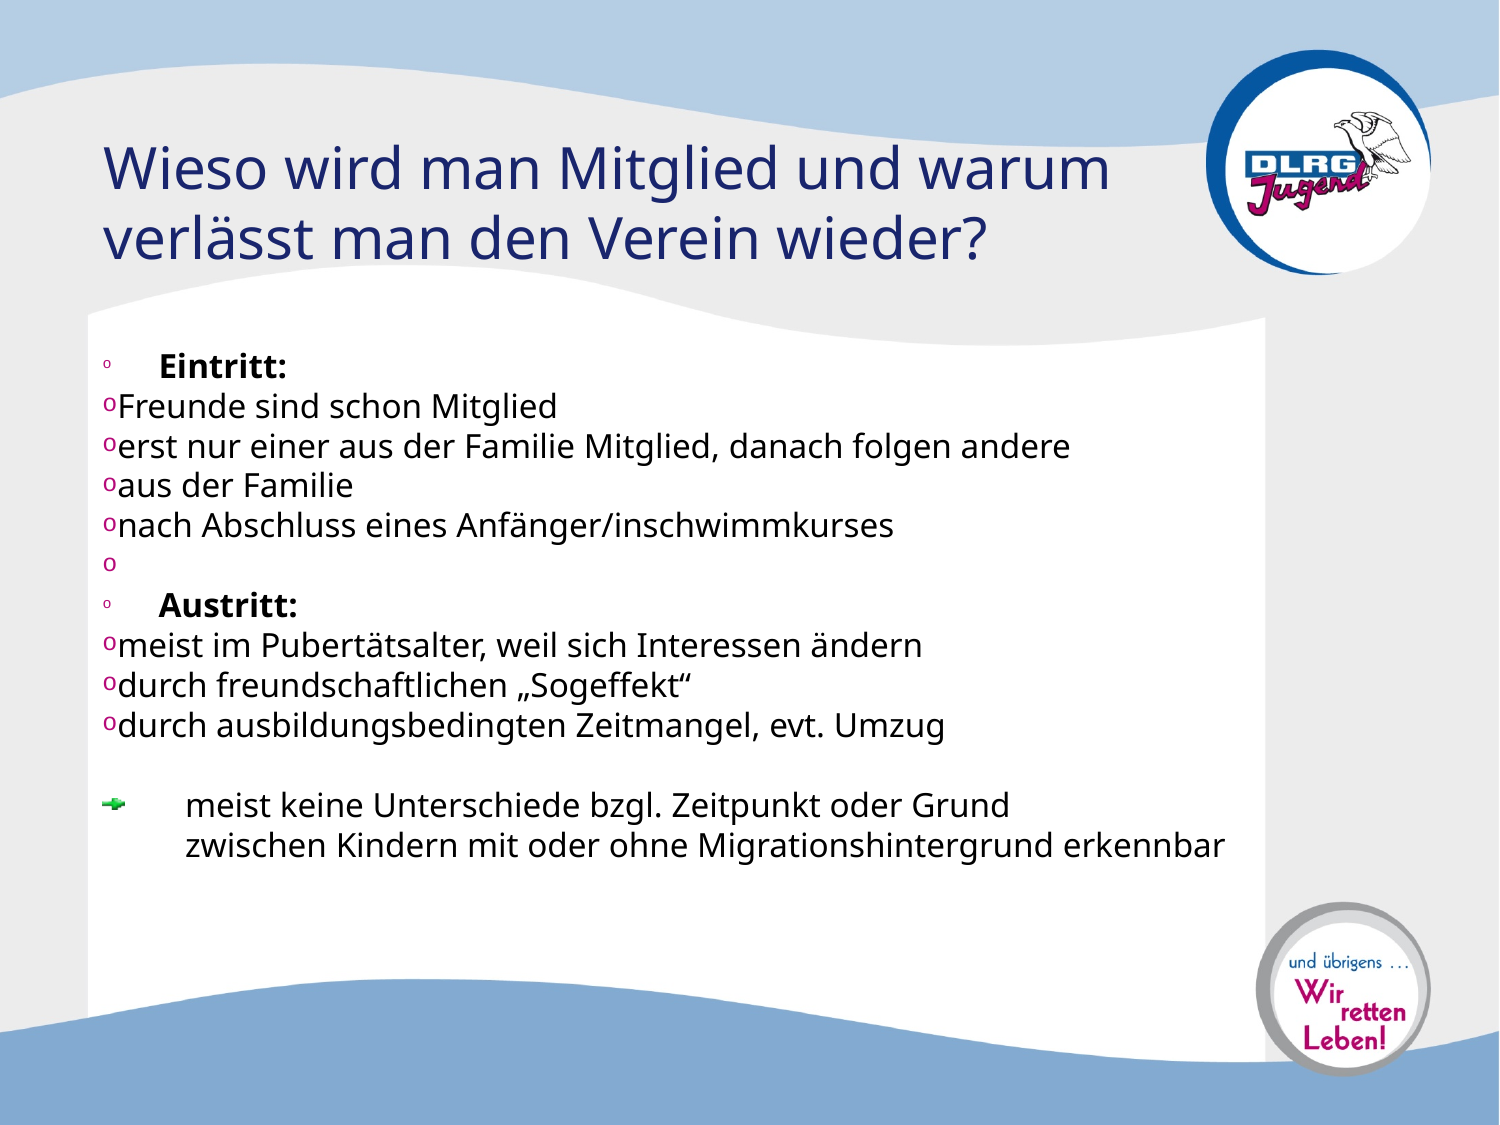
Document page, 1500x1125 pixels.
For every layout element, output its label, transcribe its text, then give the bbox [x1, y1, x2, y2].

list Eintritt: Freunde sind schon Mitglied erst nur einer aus der Familie Mitglied, danach folgen andere aus der Familie nach Abschluss eines Anfänger/inschwimmkurses Austritt: meist im Pubertätsalter, weil sich Interessen ändern durch freundschaftlichen „Sogeffekt“ durch ausbildungsbedingten Zeitmangel, evt. Umzug meist keine Unterschiede bzgl. Zeitpunkt oder Grund zwischen Kindern mit oder ohne Migrationshintergrund erkennbar [87, 337, 1263, 975]
picture [0, 0, 1500, 1125]
title Wieso wird man Mitglied und warum verlässt man den Verein wieder? [89, 123, 1152, 237]
